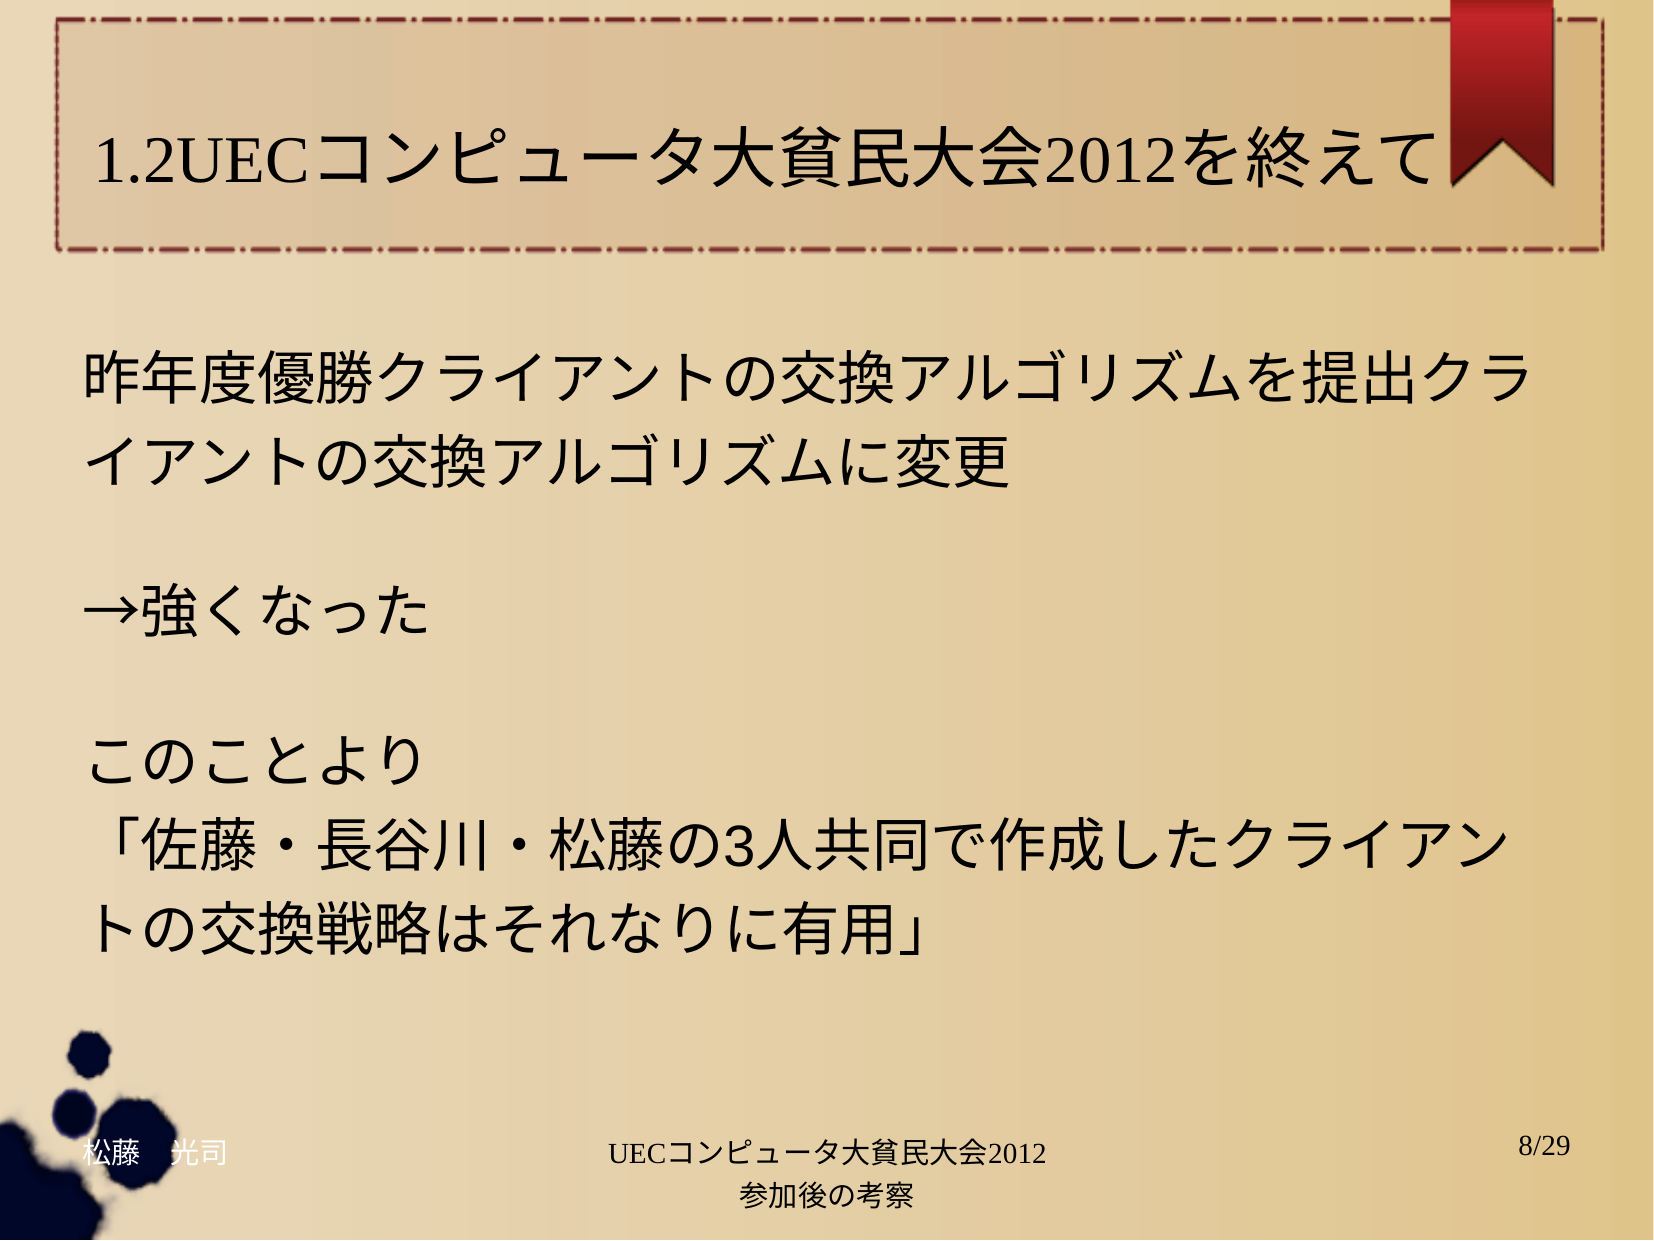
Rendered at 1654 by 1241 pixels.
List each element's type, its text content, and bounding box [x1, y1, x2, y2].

title 1.2UECコンピュータ大貧民大会2012を終えて [82, 49, 1453, 257]
subtitle 昨年度優勝クライアントの交換アルゴリズムを提出クライアントの交換アルゴリズムに変更 →強くなった このことより 「佐藤・長谷川・松藤の3人共同で作成したクライアントの交換戦略はそれなりに有用」 [82, 290, 1538, 1010]
picture [0, 0, 1654, 1240]
